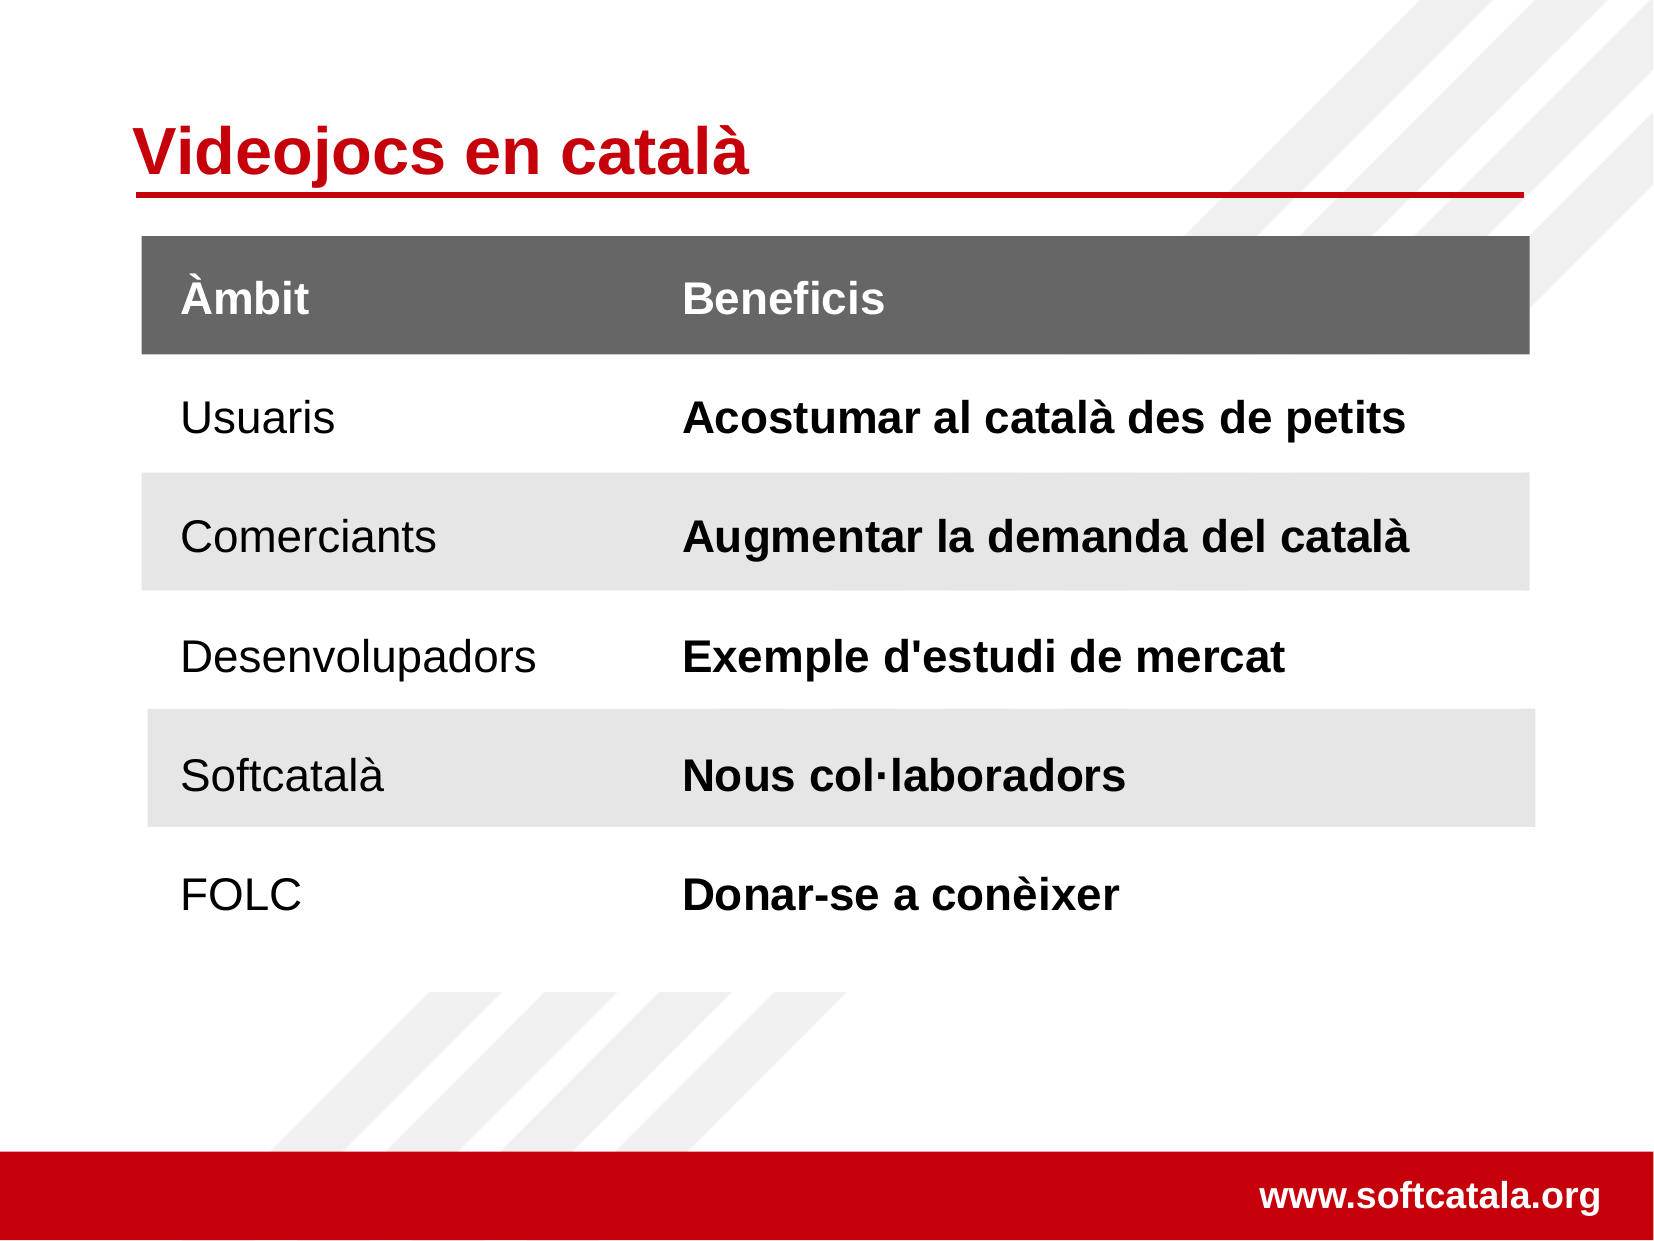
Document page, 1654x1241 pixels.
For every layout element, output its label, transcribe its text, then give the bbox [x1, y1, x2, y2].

text_box [135, 236, 1536, 993]
picture [0, 0, 1654, 1151]
text_box Videojocs en català [118, 106, 1501, 197]
text_box Beneficis Acostumar al català des de petits Augmentar la demanda del català Exemple d'estudi de mercat Nous col·laboradors Donar-se a conèixer [667, 265, 1506, 945]
text_box www.softcatala.org [0, 1151, 1654, 1241]
text_box Àmbit Usuaris Comerciants Desenvolupadors Softcatalà FOLC [165, 265, 827, 1167]
